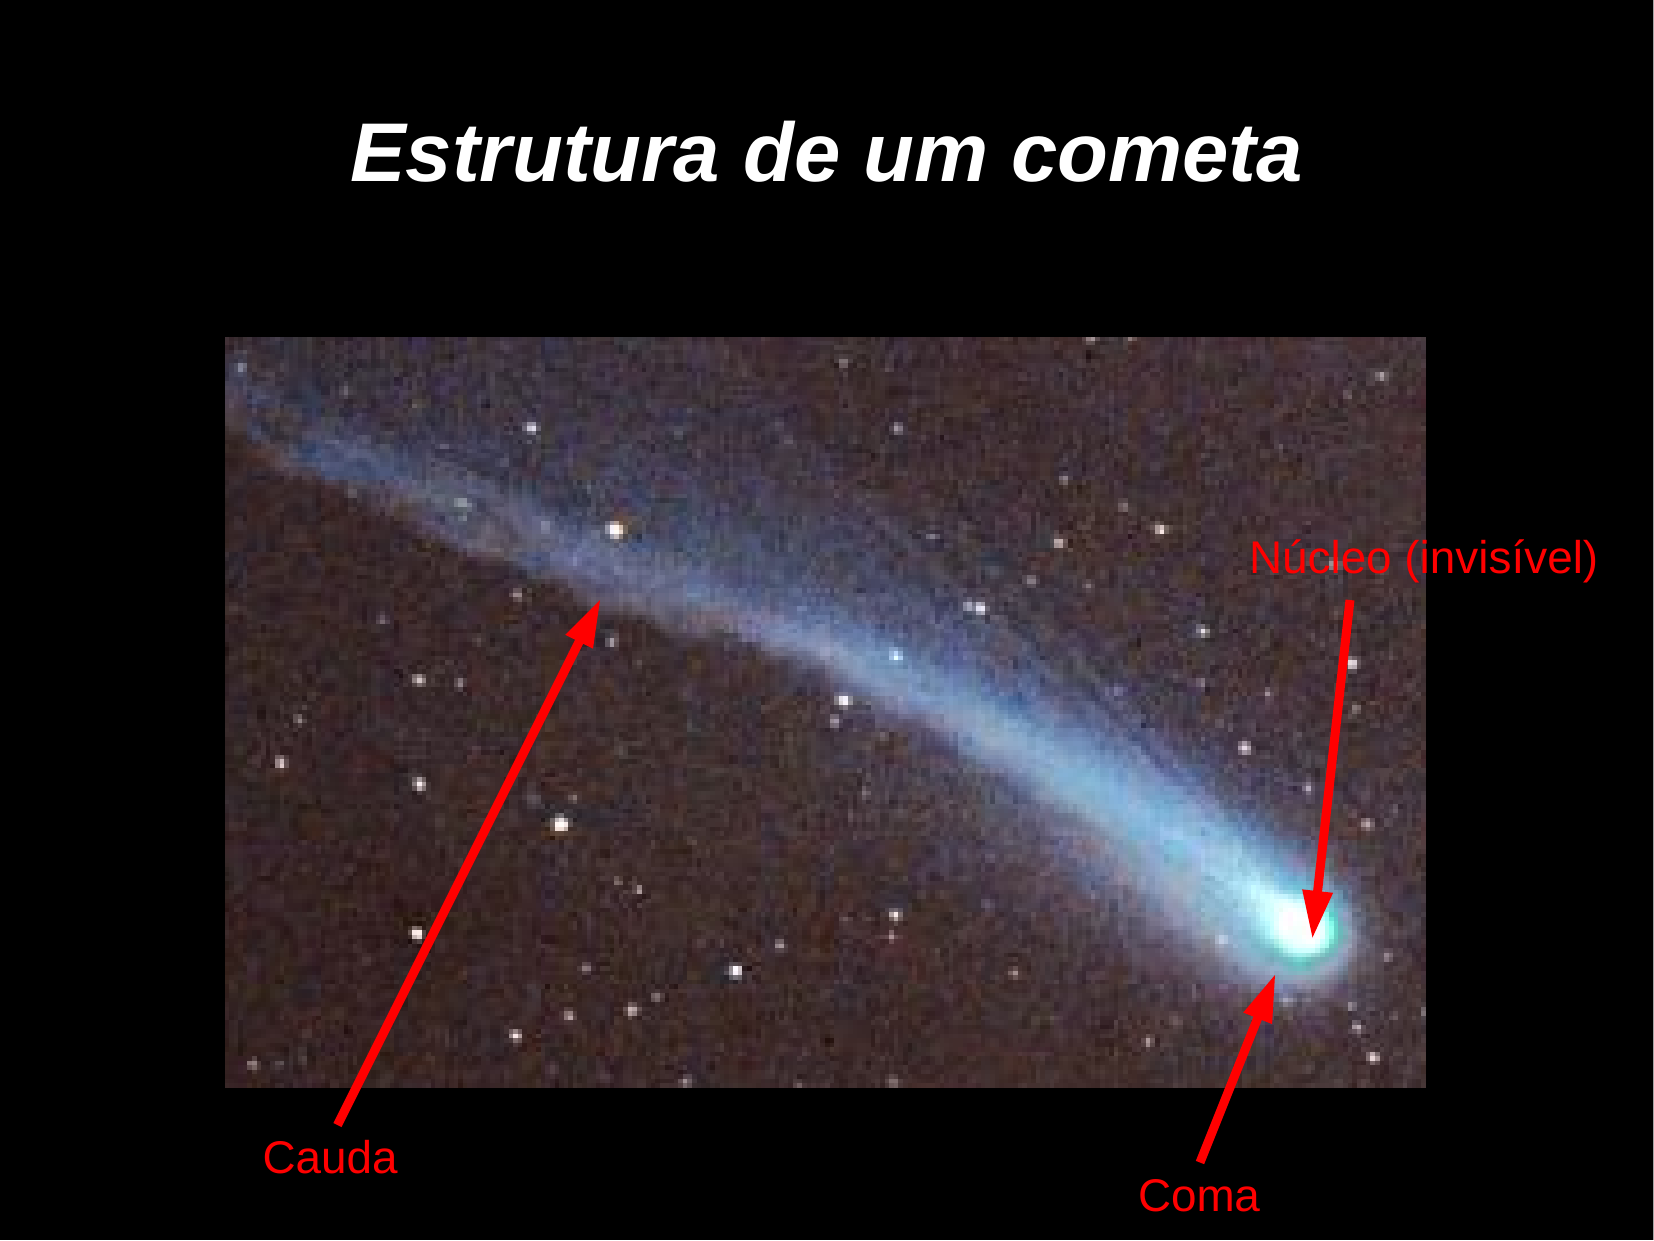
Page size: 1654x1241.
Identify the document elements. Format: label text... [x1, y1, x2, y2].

text_box Núcleo (invisível) [1234, 525, 1614, 597]
text_box Cauda [247, 1125, 413, 1197]
picture [225, 337, 1426, 1088]
text_box Coma [1123, 1162, 1276, 1235]
title Estrutura de um cometa [82, 49, 1571, 257]
